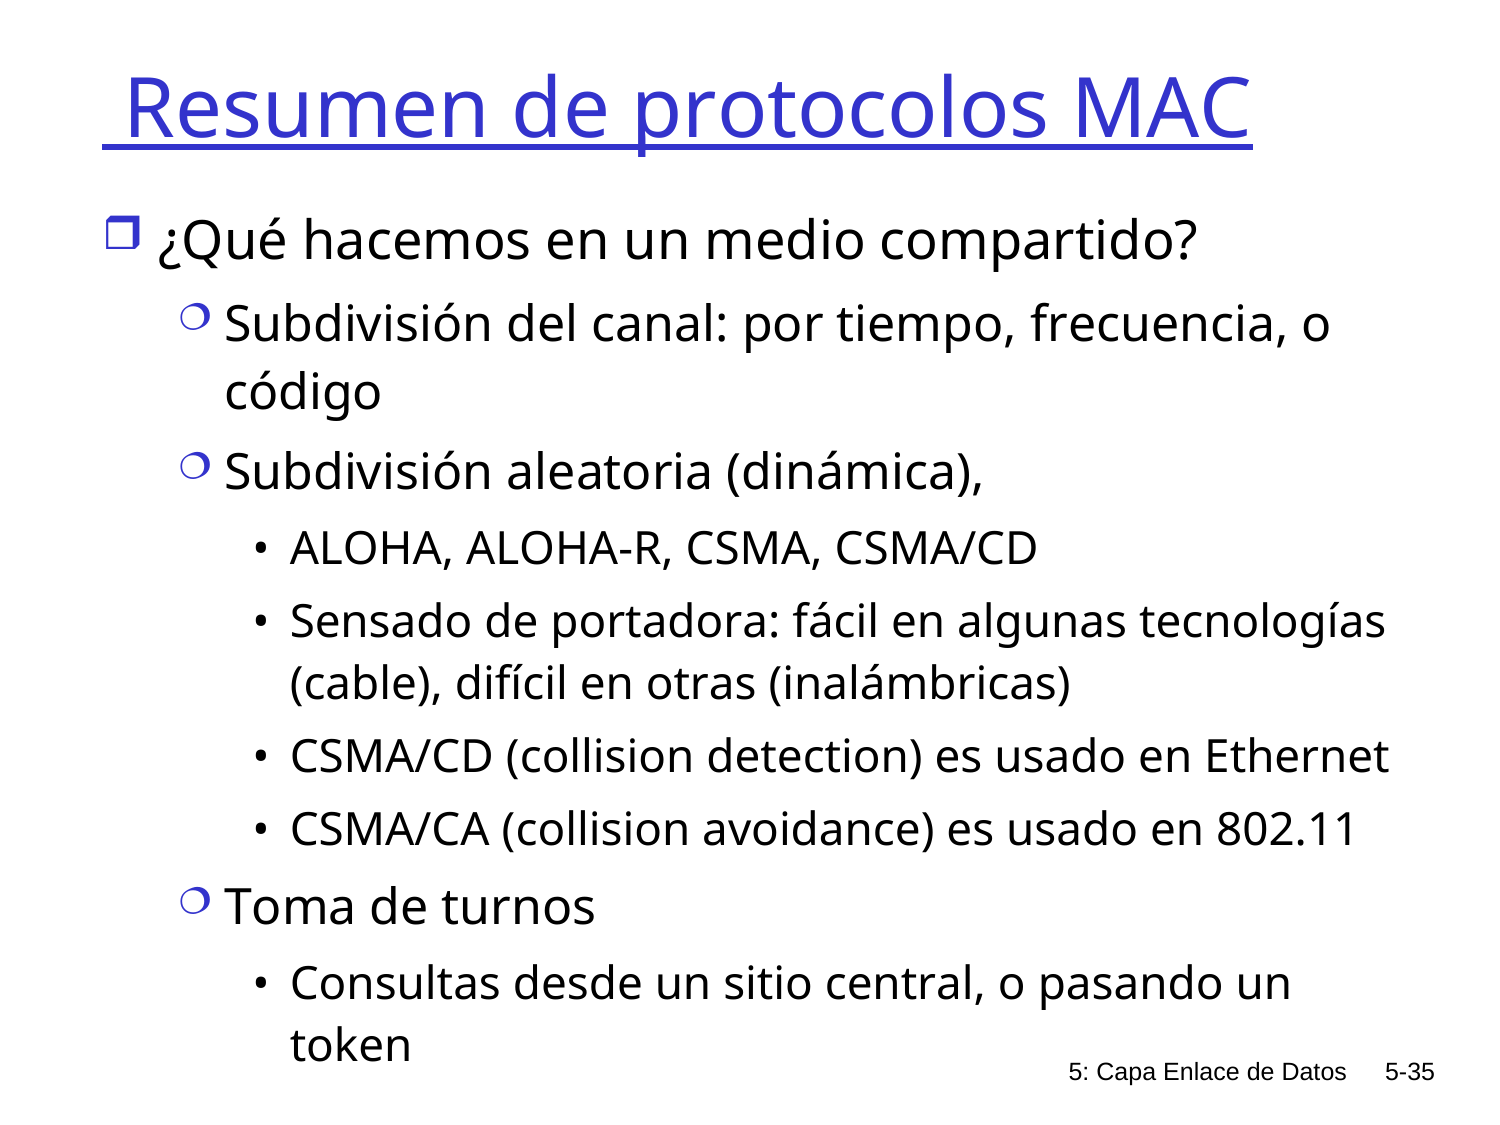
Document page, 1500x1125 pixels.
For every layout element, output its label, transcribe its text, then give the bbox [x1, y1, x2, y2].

title Resumen de protocolos MAC [87, 15, 1426, 193]
list ¿Qué hacemos en un medio compartido? Subdivisión del canal: por tiempo, frecuencia, o código Subdivisión aleatoria (dinámica), ALOHA, ALOHA-R, CSMA, CSMA/CD Sensado de portadora: fácil en algunas tecnologías (cable), difícil en otras (inalámbricas) CSMA/CD (collision detection) es usado en Ethernet CSMA/CA (collision avoidance) es usado en 802.11 Toma de turnos Consultas desde un sitio central, o pasando un token [87, 193, 1426, 1027]
